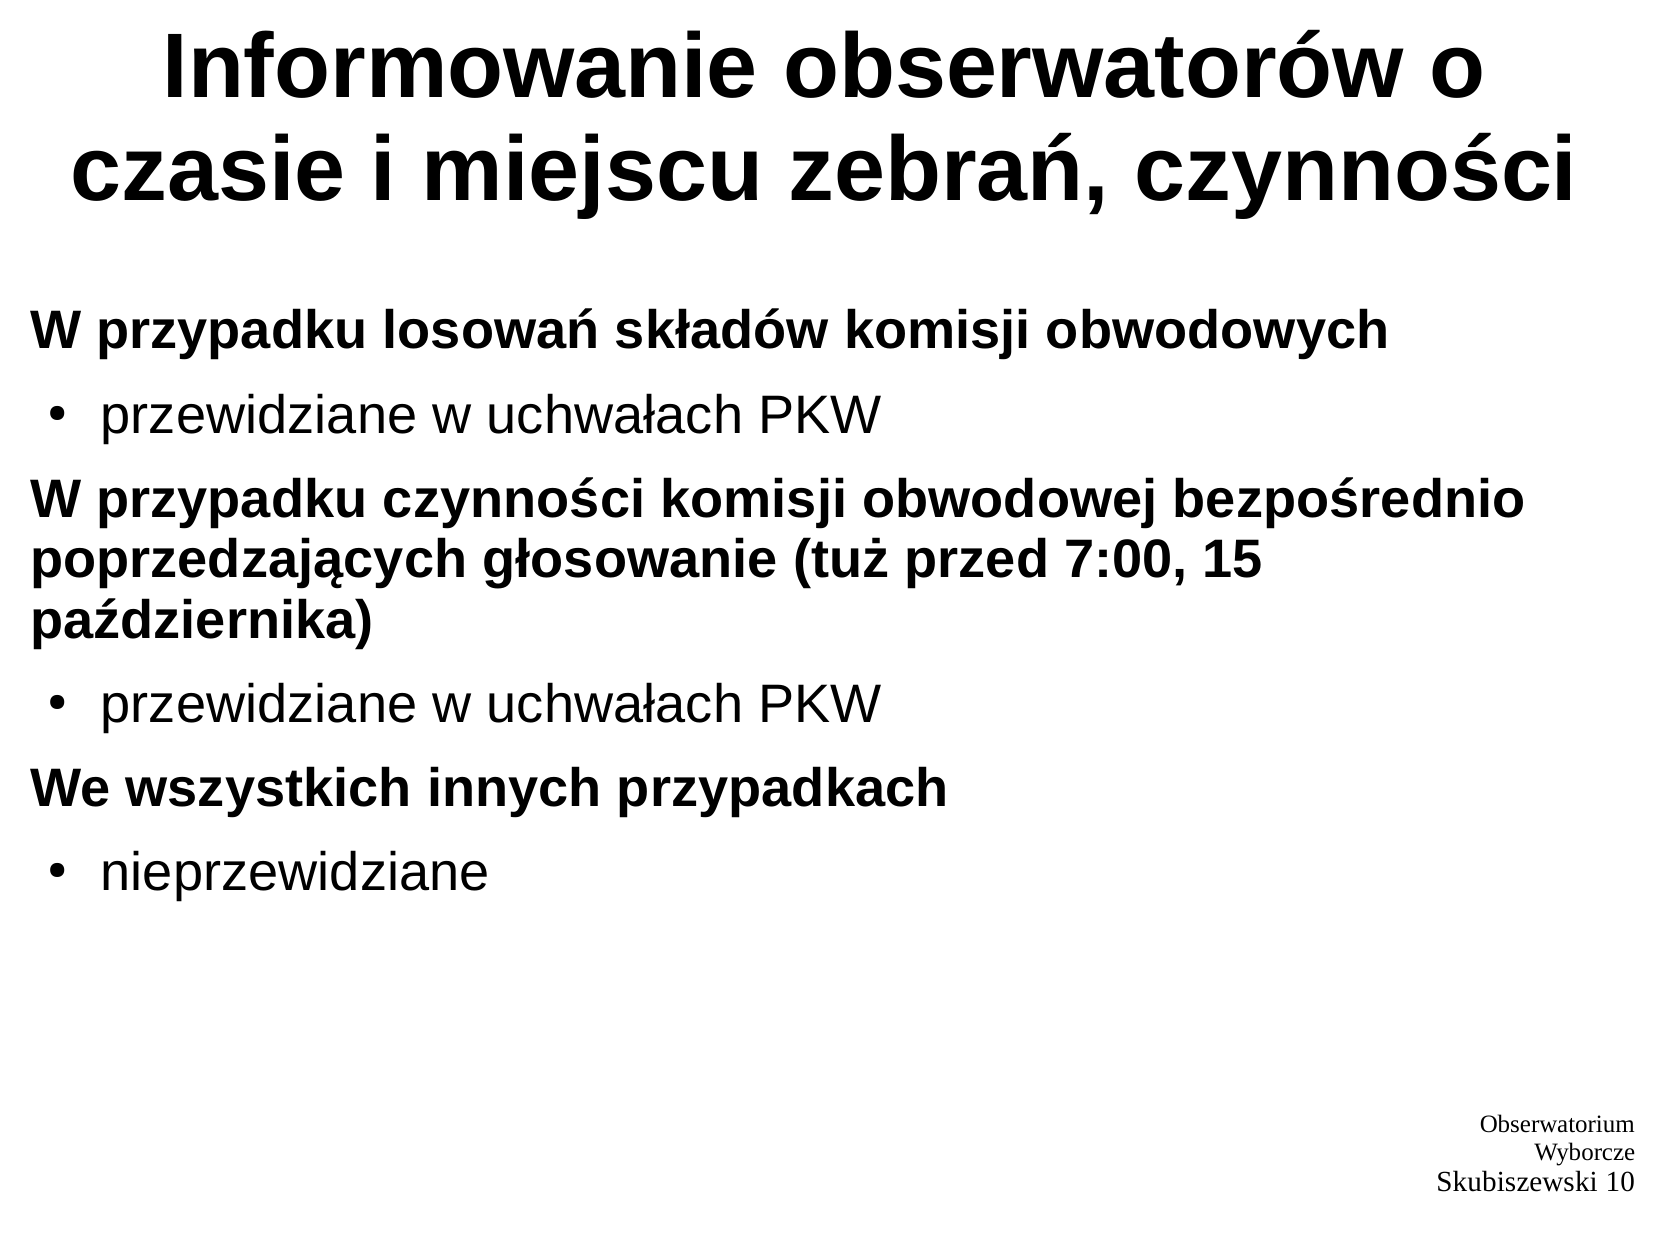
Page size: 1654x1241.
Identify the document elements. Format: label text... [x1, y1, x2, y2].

title Informowanie obserwatorów o czasie i miejscu zebrań, czynności [15, 15, 1636, 221]
list W przypadku losowań składów komisji obwodowych przewidziane w uchwałach PKW W przypadku czynności komisji obwodowej bezpośrednio poprzedzających głosowanie (tuż przed 7:00, 15 października) przewidziane w uchwałach PKW We wszystkich innych przypadkach nieprzewidziane [30, 300, 1621, 1231]
